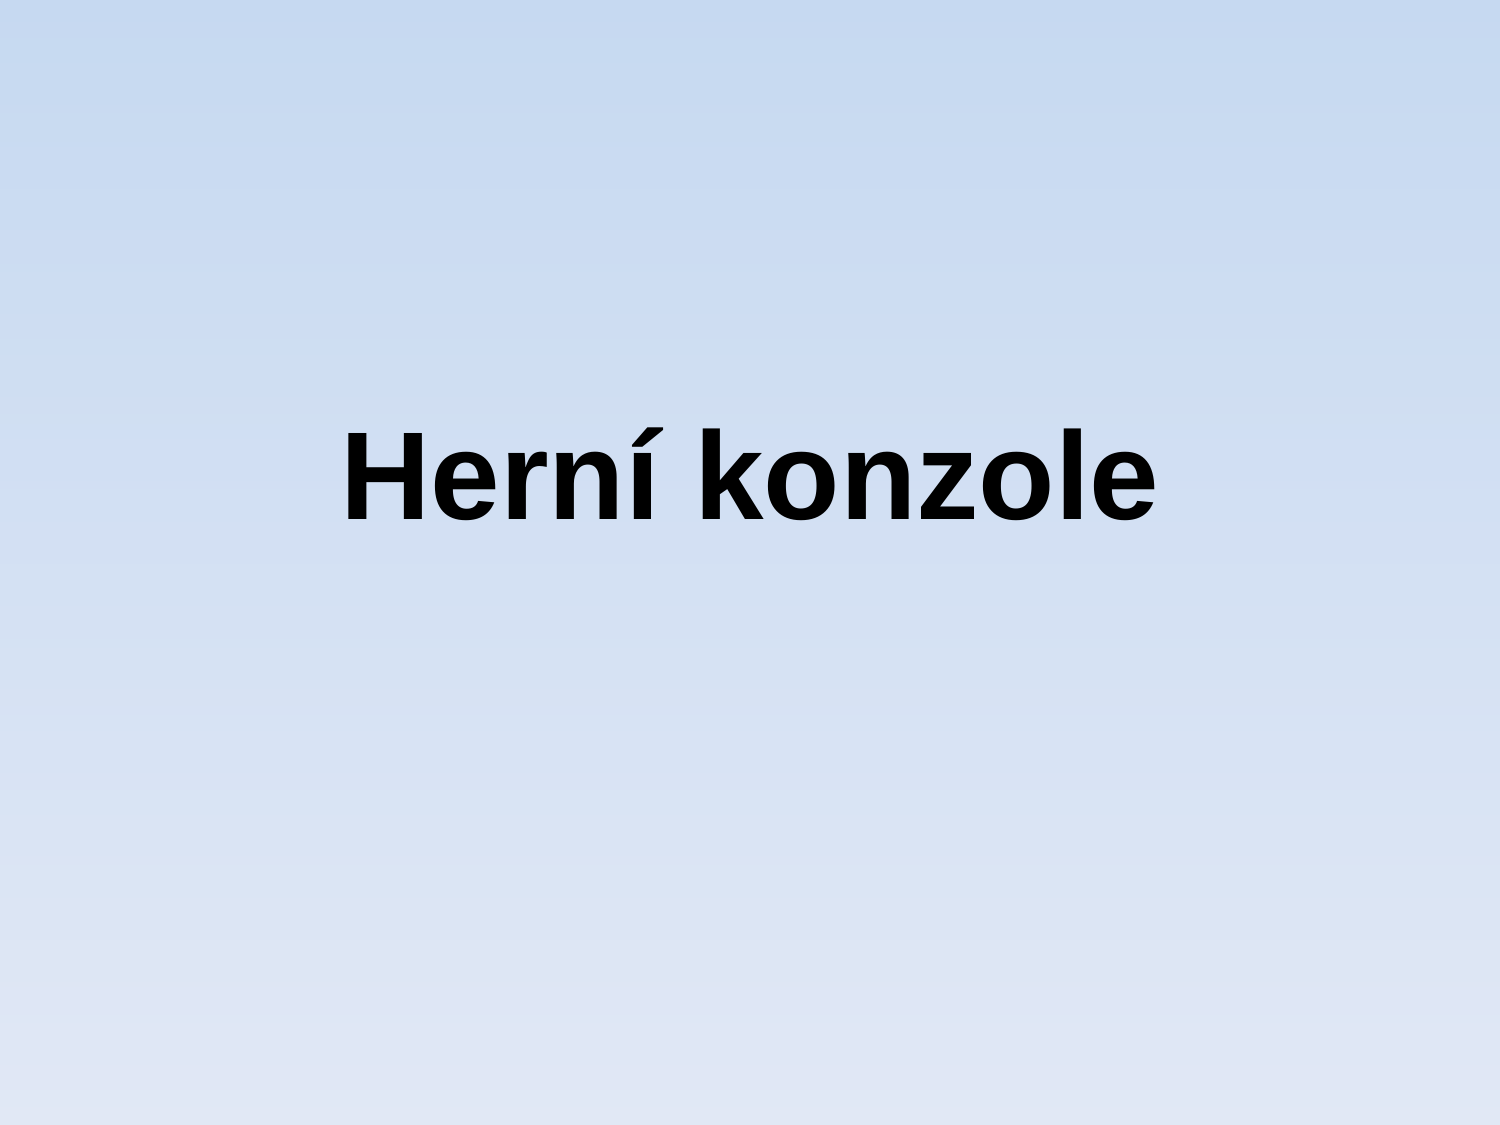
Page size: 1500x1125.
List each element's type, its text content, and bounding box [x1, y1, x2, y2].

title Herní konzole [112, 349, 1388, 591]
